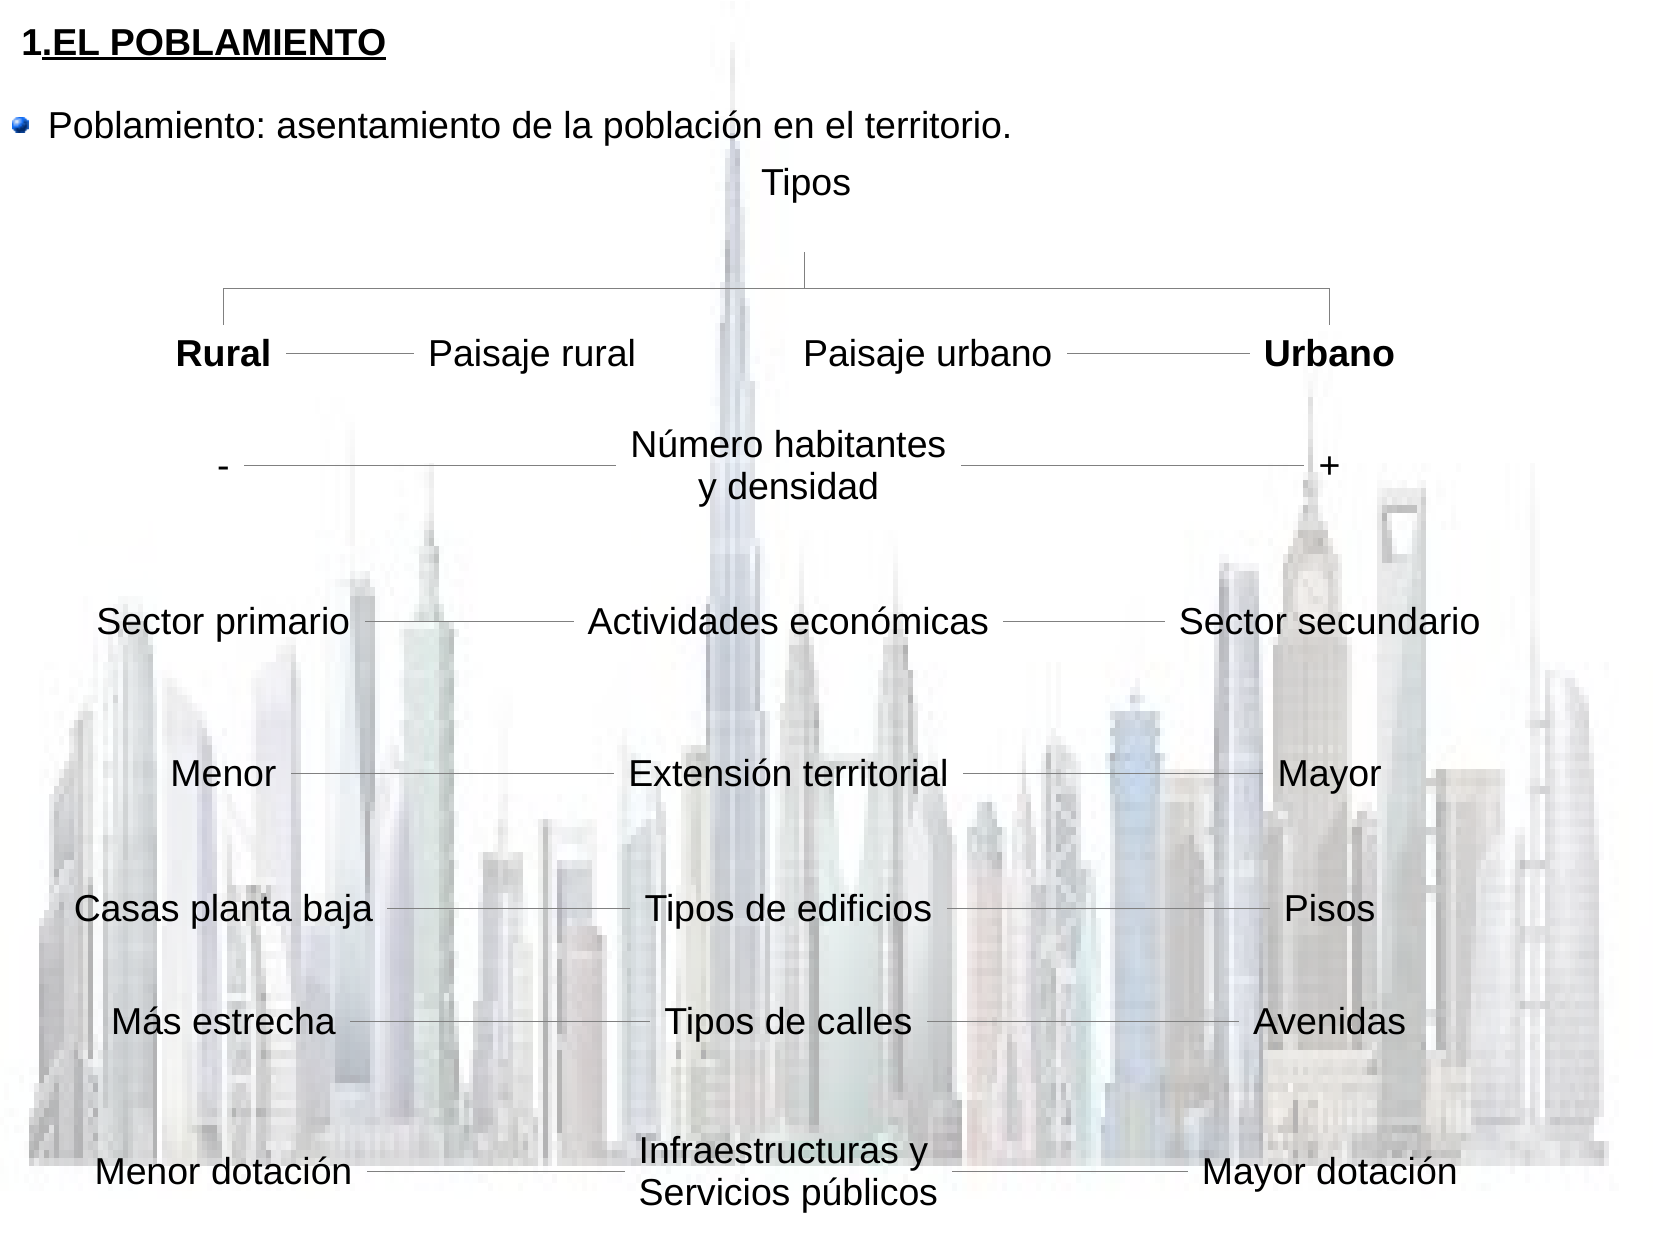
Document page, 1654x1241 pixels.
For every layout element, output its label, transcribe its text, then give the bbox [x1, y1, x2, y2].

text_box Poblamiento: asentamiento de la población en el territorio. [0, 96, 1028, 154]
text_box Paisaje urbano [788, 324, 1068, 382]
text_box Número habitantes y densidad [615, 416, 962, 515]
text_box Mayor [1262, 745, 1397, 803]
text_box Actividades económicas [573, 592, 1004, 650]
text_box Sector primario [81, 592, 366, 650]
text_box 1.EL POBLAMIENTO [6, 14, 402, 73]
text_box Mayor dotación [1187, 1143, 1473, 1200]
text_box Pisos [1269, 879, 1391, 937]
text_box Urbano [1249, 324, 1411, 383]
text_box Extensión territorial [613, 745, 964, 803]
text_box Rural [160, 324, 287, 383]
text_box Tipos de edificios [629, 879, 948, 937]
text_box Avenidas [1238, 993, 1422, 1051]
text_box Tipos de calles [649, 993, 928, 1051]
text_box - [202, 437, 245, 494]
text_box Paisaje rural [413, 324, 651, 382]
text_box Menor [155, 745, 292, 803]
text_box + [1303, 437, 1356, 494]
picture [0, 1, 1654, 1241]
text_box Tipos [710, 153, 898, 253]
text_box Menor dotación [79, 1143, 368, 1200]
text_box Infraestructuras y Servicios públicos [624, 1122, 953, 1221]
text_box Sector secundario [1164, 592, 1496, 650]
text_box Casas planta baja [59, 879, 388, 937]
text_box Más estrecha [96, 993, 351, 1051]
